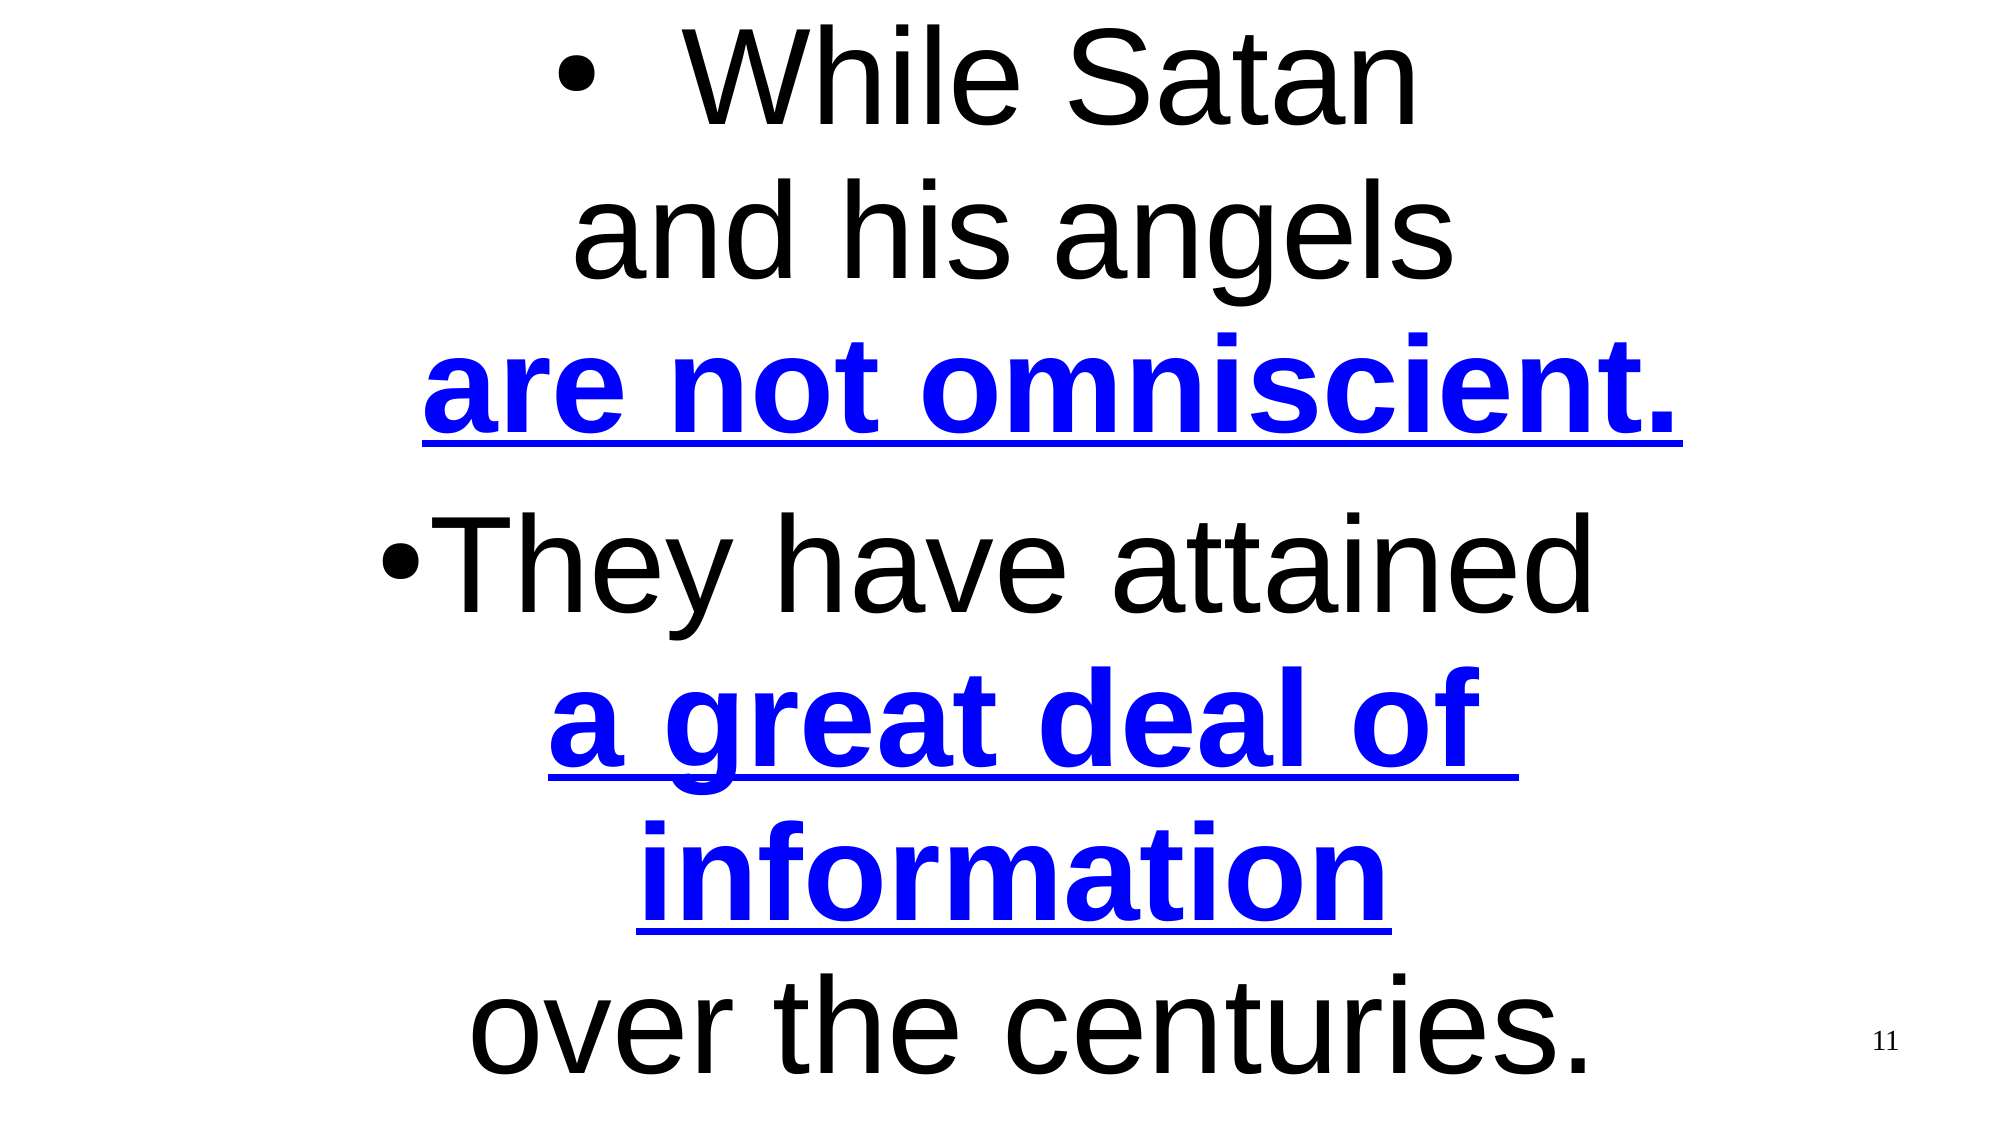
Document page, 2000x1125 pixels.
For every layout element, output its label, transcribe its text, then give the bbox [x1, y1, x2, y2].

list While Satan and his angels are not omniscient. They have attained a great deal of information over the centuries. [0, 0, 1996, 1123]
